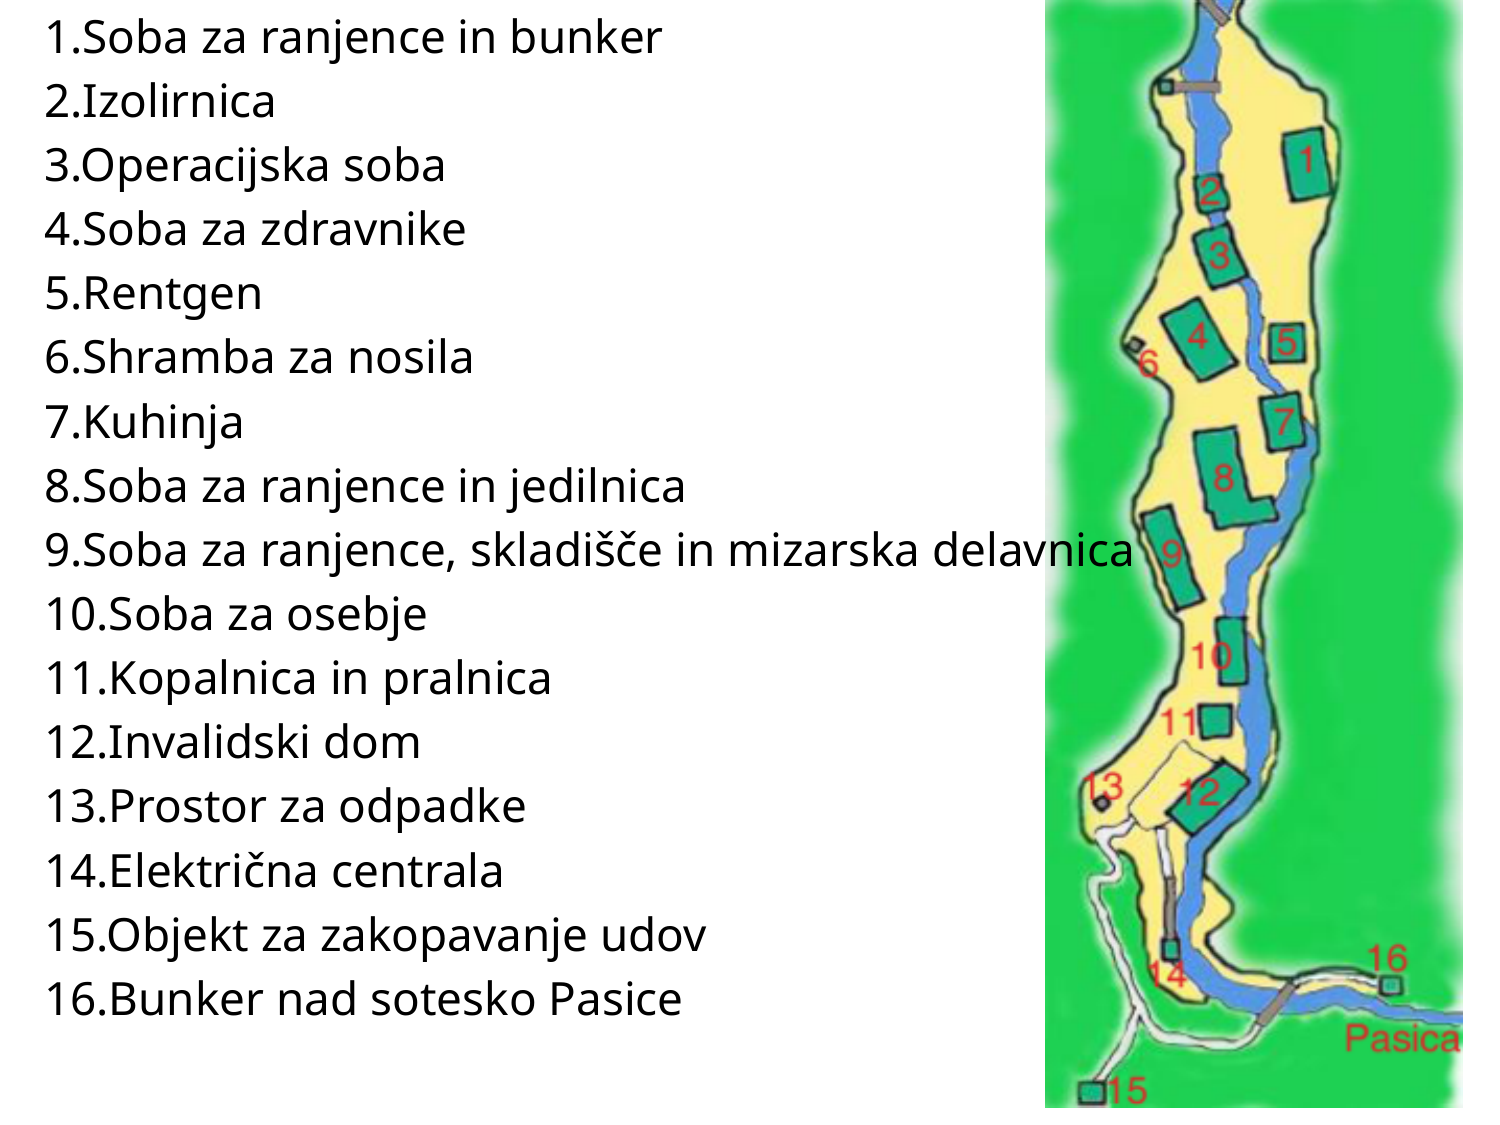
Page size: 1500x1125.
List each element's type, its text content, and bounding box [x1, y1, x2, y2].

picture [1045, 0, 1463, 1108]
list 1.Soba za ranjence in bunker 2.Izolirnica 3.Operacijska soba 4.Soba za zdravnike 5.Rentgen 6.Shramba za nosila 7.Kuhinja 8.Soba za ranjence in jedilnica 9.Soba za ranjence, skladišče in mizarska delavnica 10.Soba za osebje 11.Kopalnica in pralnica 12.Invalidski dom 13.Prostor za odpadke 14.Električna centrala 15.Objekt za zakopavanje udov 16.Bunker nad sotesko Pasice [29, 0, 1425, 1005]
